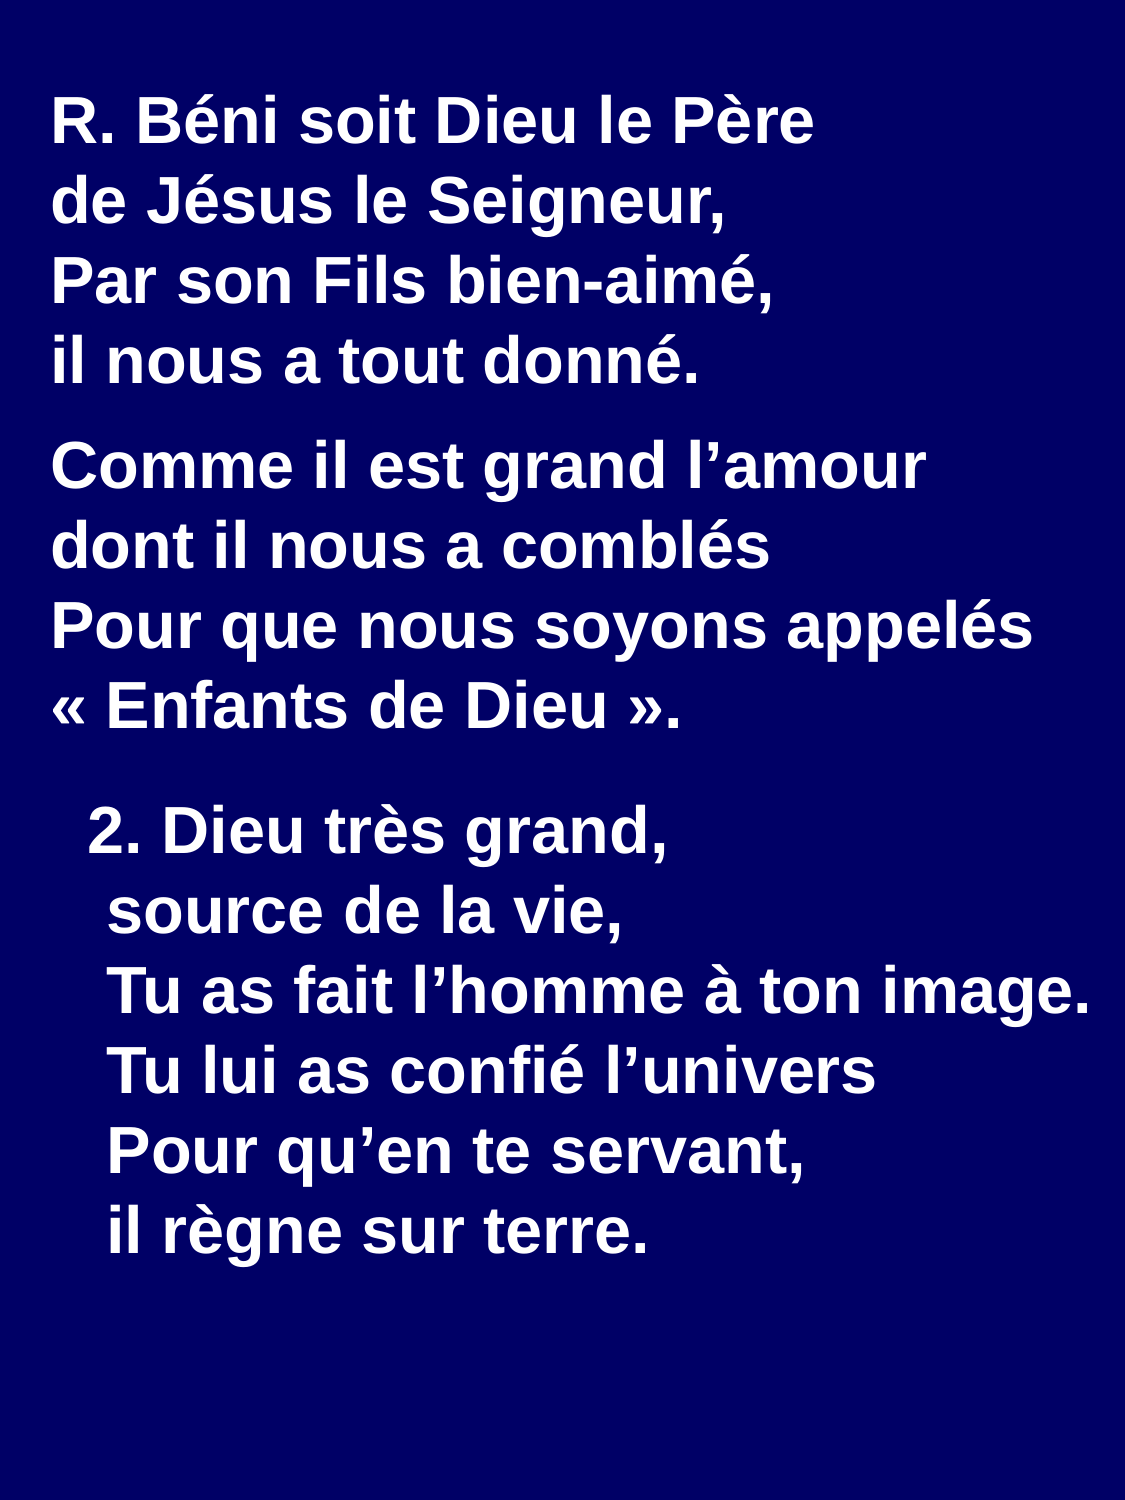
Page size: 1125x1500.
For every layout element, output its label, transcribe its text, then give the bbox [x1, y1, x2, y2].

text_box R. Béni soit Dieu le Père de Jésus le Seigneur, Par son Fils bien-aimé, il nous a tout donné. Comme il est grand l’amour dont il nous a comblés Pour que nous soyons appelés « Enfants de Dieu ». 2. Dieu très grand, source de la vie, Tu as fait l’homme à ton image. Tu lui as confié l’univers Pour qu’en te servant, il règne sur terre. [35, 0, 1111, 1394]
